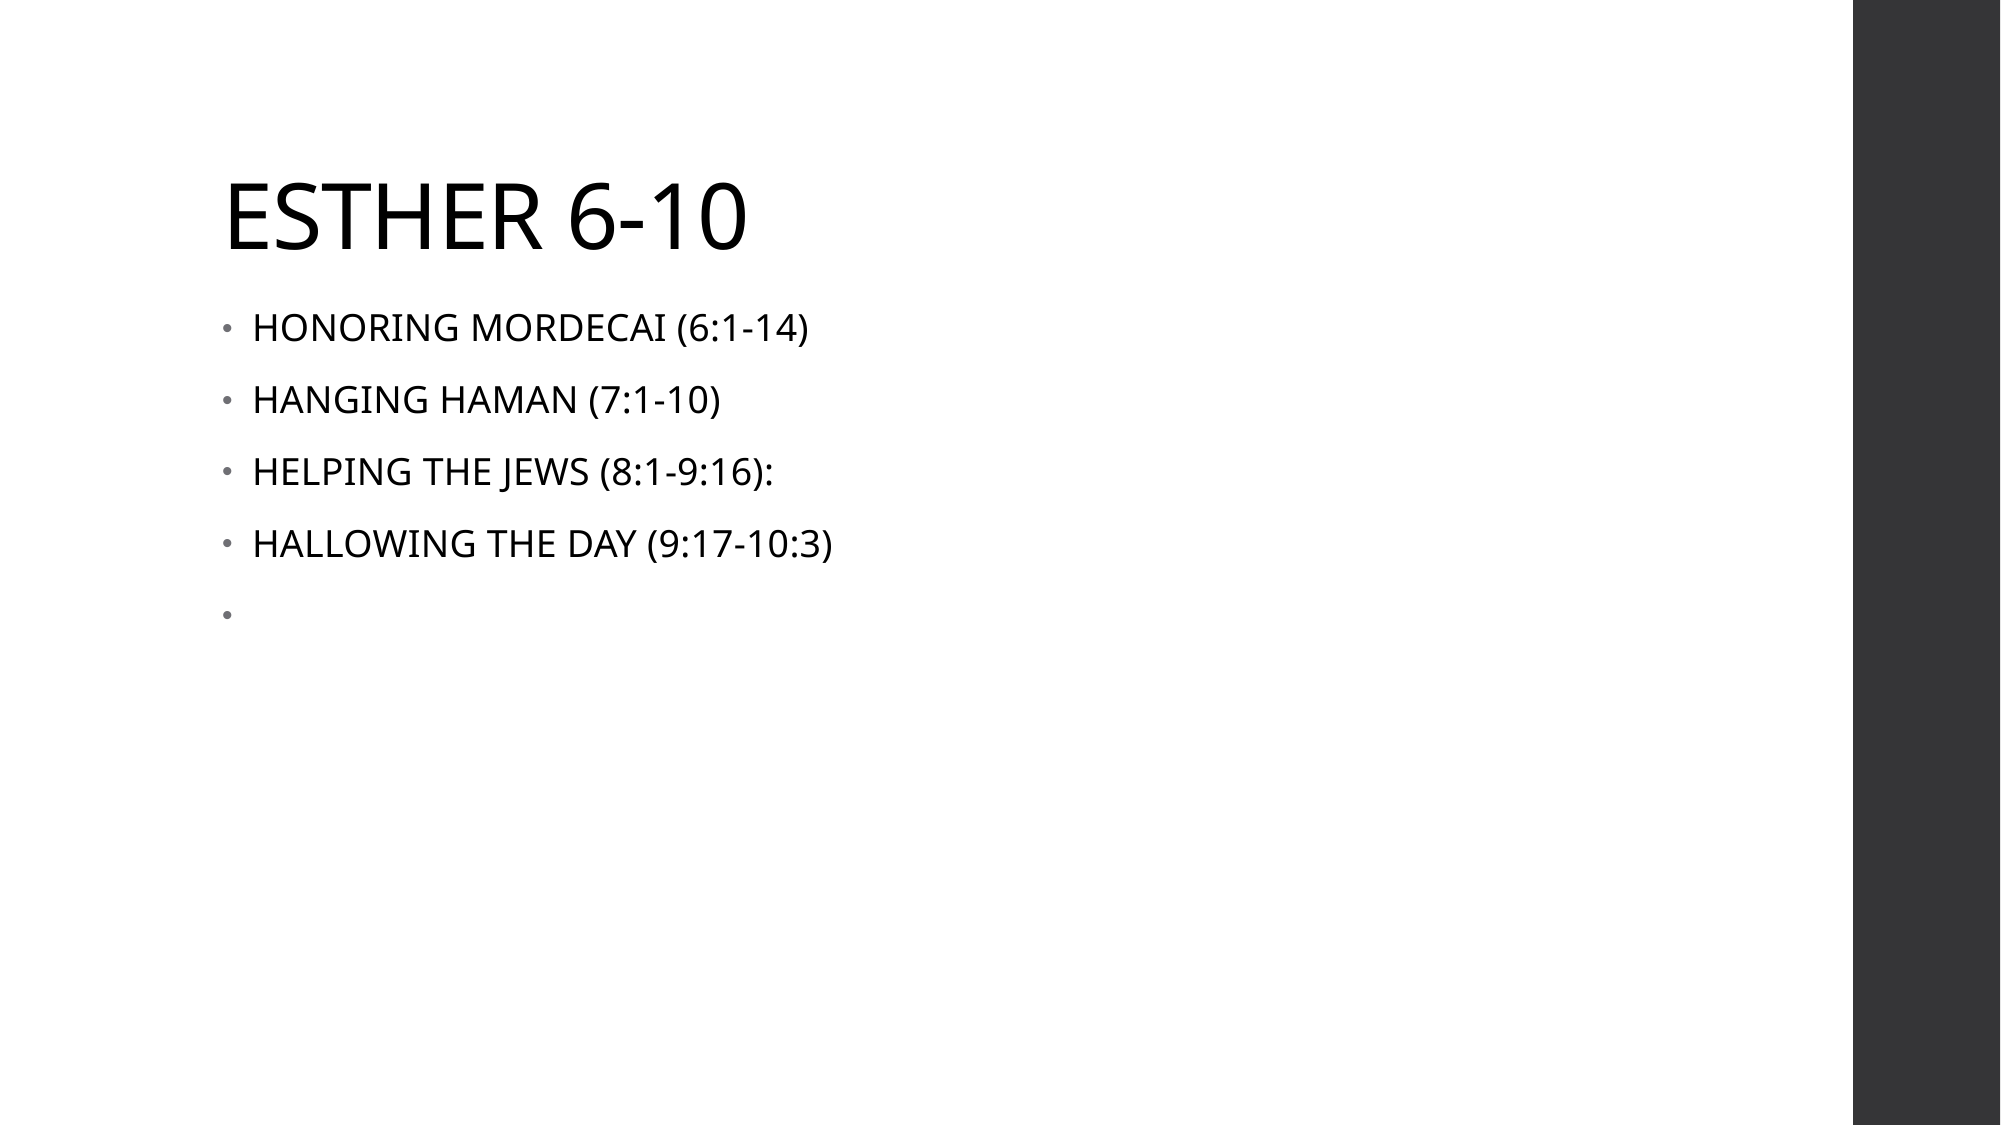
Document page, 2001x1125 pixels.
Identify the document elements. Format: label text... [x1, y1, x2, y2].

title ESTHER 6-10 [206, 60, 1797, 278]
list HONORING MORDECAI (6:1-14) HANGING HAMAN (7:1-10) HELPING THE JEWS (8:1-9:16): HALLOWING THE DAY (9:17-10:3) [206, 299, 1617, 1014]
